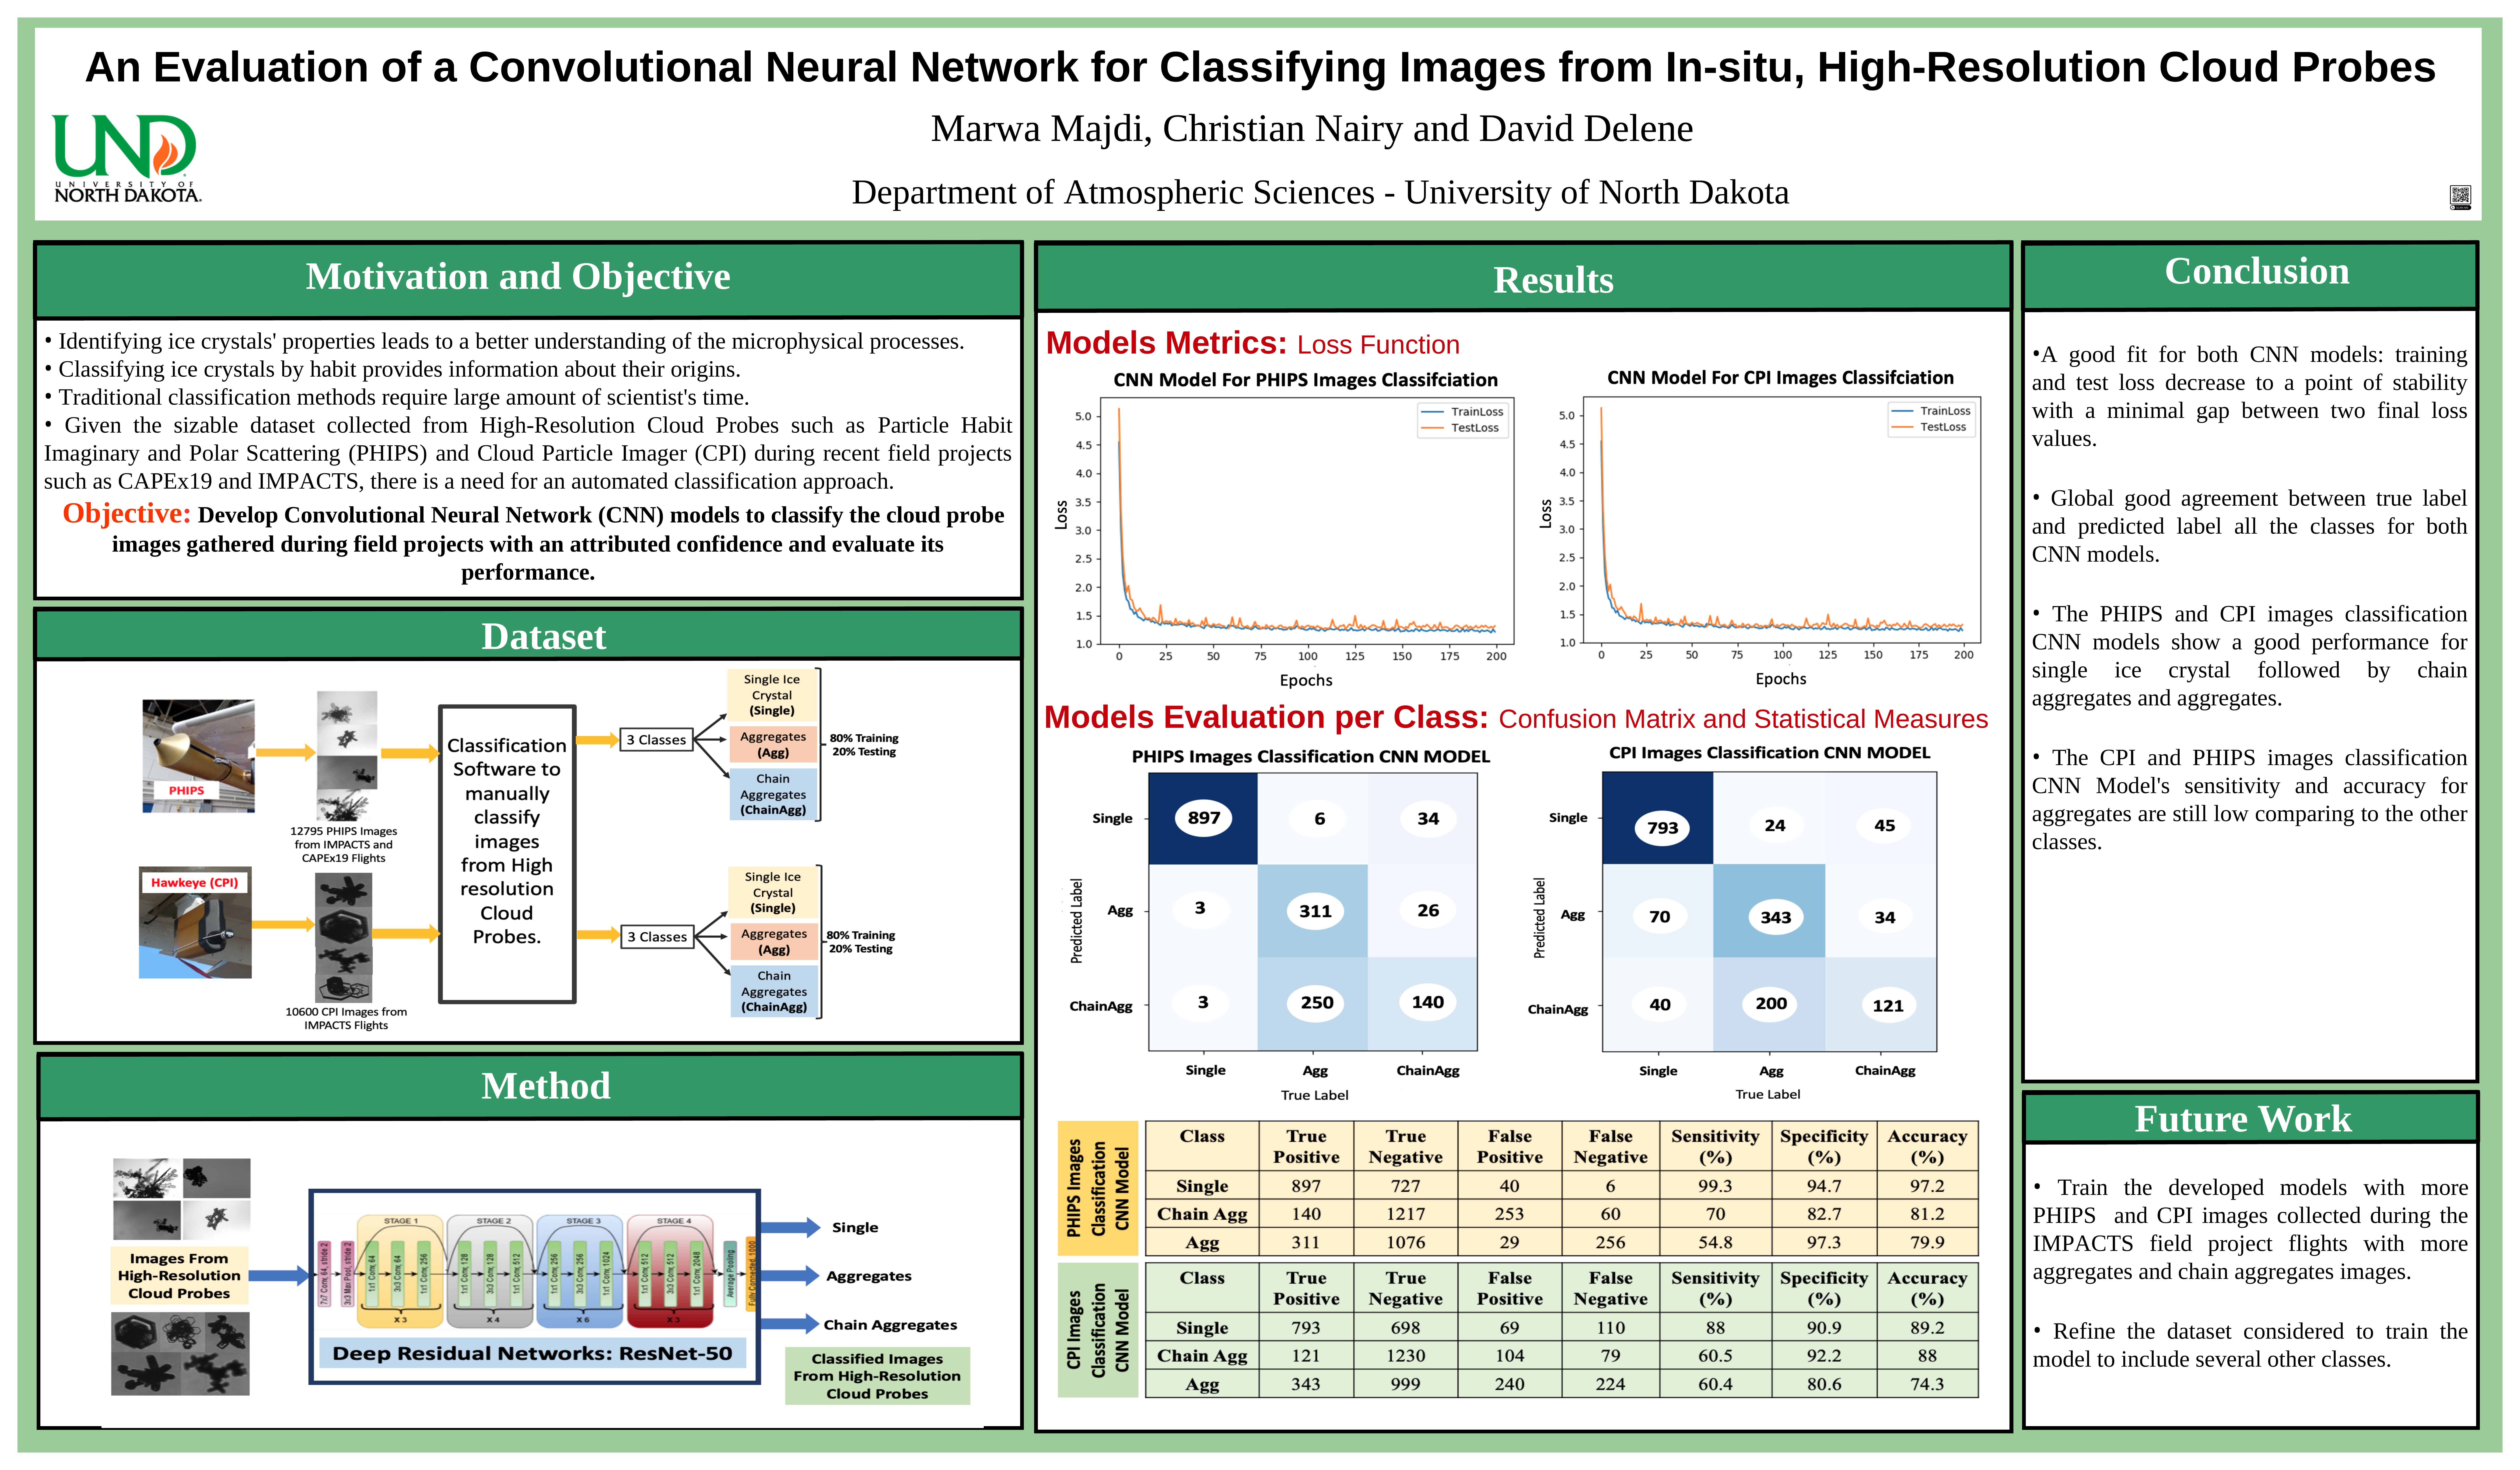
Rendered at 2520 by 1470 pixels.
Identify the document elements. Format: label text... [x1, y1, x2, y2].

text_box [35, 608, 1022, 614]
picture [1533, 364, 1995, 690]
text_box Department of Atmospheric Sciences - University of North Dakota [760, 168, 1883, 263]
text_box Identifying ice crystals' properties leads to a better understanding of the microphysical processes. Classifying ice crystals by habit provides information about their origins. Traditional classification methods require large amount of scientist's time. Given the sizable dataset collected from High-Resolution Cloud Probes such as Particle Habit Imaginary and Polar Scattering (PHIPS) and Cloud Particle Imager (CPI) during recent field projects such as CAPEx19 and IMPACTS, there is a need for an automated classification approach. Objective: Develop Convolutional Neural Network (CNN) models to classify the cloud probe images gathered during field projects with an attributed confidence and evaluate its performance. [35, 242, 760, 243]
text_box A good fit for both CNN models: training and test loss decrease to a point of stability with a minimal gap between two final loss values. Global good agreement between true label and predicted label all the classes for both CNN models. The PHIPS and CPI images classification CNN models show a good performance for single ice crystal followed by chain aggregates and aggregates. The CPI and PHIPS images classification CNN Model's sensitivity and accuracy for aggregates are still low comparing to the other classes. [2023, 597, 2478, 1082]
text_box [35, 242, 760, 318]
text_box An Evaluation of a Convolutional Neural Network for Classifying Images from In-situ, High-Resolution Cloud Probes [1868, 63, 1877, 77]
text_box Train the developed models with more PHIPS and CPI images collected during the IMPACTS field project flights with more aggregates and chain aggregates images. Refine the dataset considered to train the model to include several other classes. [2024, 1386, 2478, 1428]
text_box [38, 1053, 1022, 1428]
text_box Future Work [2009, 1097, 2478, 1386]
text_box Results [1036, 258, 2023, 711]
text_box [2024, 1092, 2478, 1097]
text_box An Evaluation of a Convolutional Neural Network for Classifying Images from In-situ, High-Resolution Cloud Probes [1369, 63, 1379, 77]
text_box Method [399, 1064, 694, 1143]
text_box [35, 28, 2482, 220]
text_box Motivation and Objective [177, 254, 860, 351]
text_box [35, 780, 1022, 1043]
text_box [860, 263, 1022, 318]
picture [1054, 1108, 1989, 1414]
text_box [1883, 242, 2012, 258]
text_box Identifying ice crystals' properties leads to a better understanding of the microphysical processes. Classifying ice crystals by habit provides information about their origins. Traditional classification methods require large amount of scientist's time. Given the sizable dataset collected from High-Resolution Cloud Probes such as Particle Habit Imaginary and Polar Scattering (PHIPS) and Cloud Particle Imager (CPI) during recent field projects such as CAPEx19 and IMPACTS, there is a need for an automated classification approach. Objective: Develop Convolutional Neural Network (CNN) models to classify the cloud probe images gathered during field projects with an attributed confidence and evaluate its performance. [35, 317, 1022, 599]
text_box Models Evaluation per Class: Confusion Matrix and Statistical Measures [1043, 699, 2009, 785]
picture [1057, 738, 1953, 1103]
picture [130, 666, 903, 1033]
text_box Marwa Majdi, Christian Nairy and David Delene [882, 102, 1754, 168]
picture [102, 1143, 984, 1428]
text_box An Evaluation of a Convolutional Neural Network for Classifying Images from In-situ, High-Resolution Cloud Probes [43, 28, 2493, 87]
picture [49, 102, 203, 220]
text_box Dataset [35, 614, 1036, 780]
text_box An Evaluation of a Convolutional Neural Network for Classifying Images from In-situ, High-Resolution Cloud Probes [1481, 63, 1490, 77]
text_box Models Metrics: Loss Function [1045, 325, 1549, 360]
text_box [2023, 242, 2478, 249]
picture [1051, 364, 1523, 690]
text_box [1036, 711, 2012, 1432]
picture [2450, 185, 2471, 210]
text_box Conclusion [2023, 249, 2492, 597]
